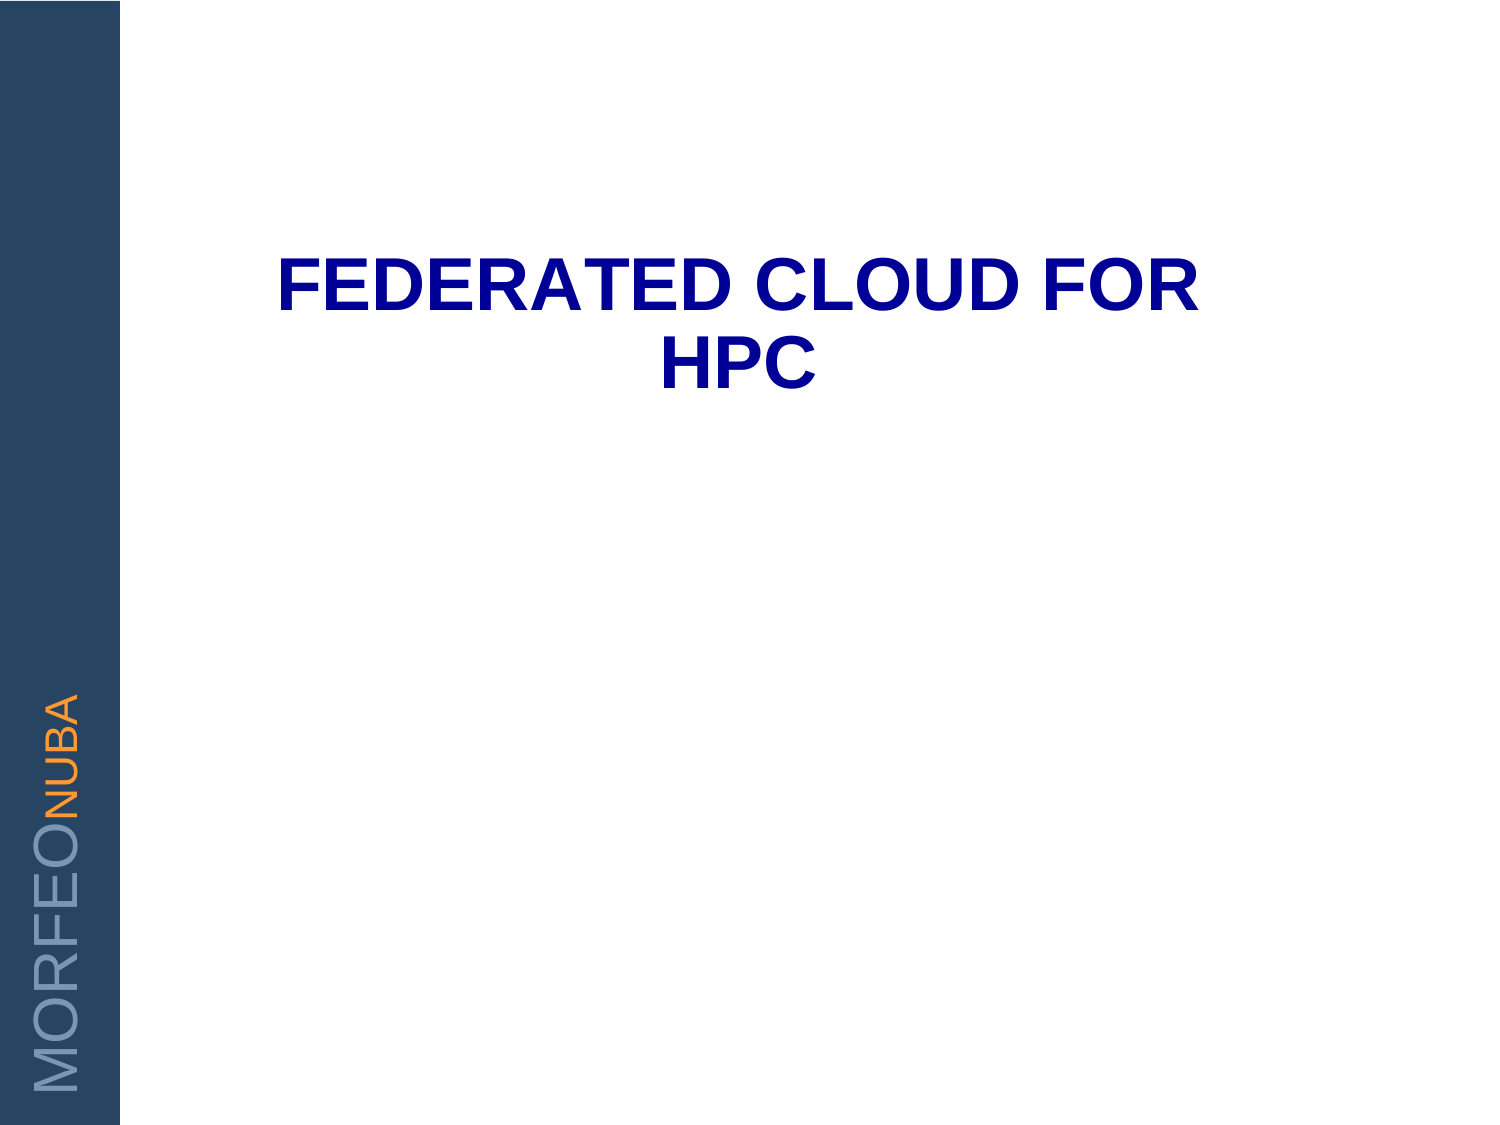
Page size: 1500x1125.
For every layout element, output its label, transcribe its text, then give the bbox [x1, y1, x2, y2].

text_box FEDERATED CLOUD FOR HPC [206, 235, 1271, 414]
